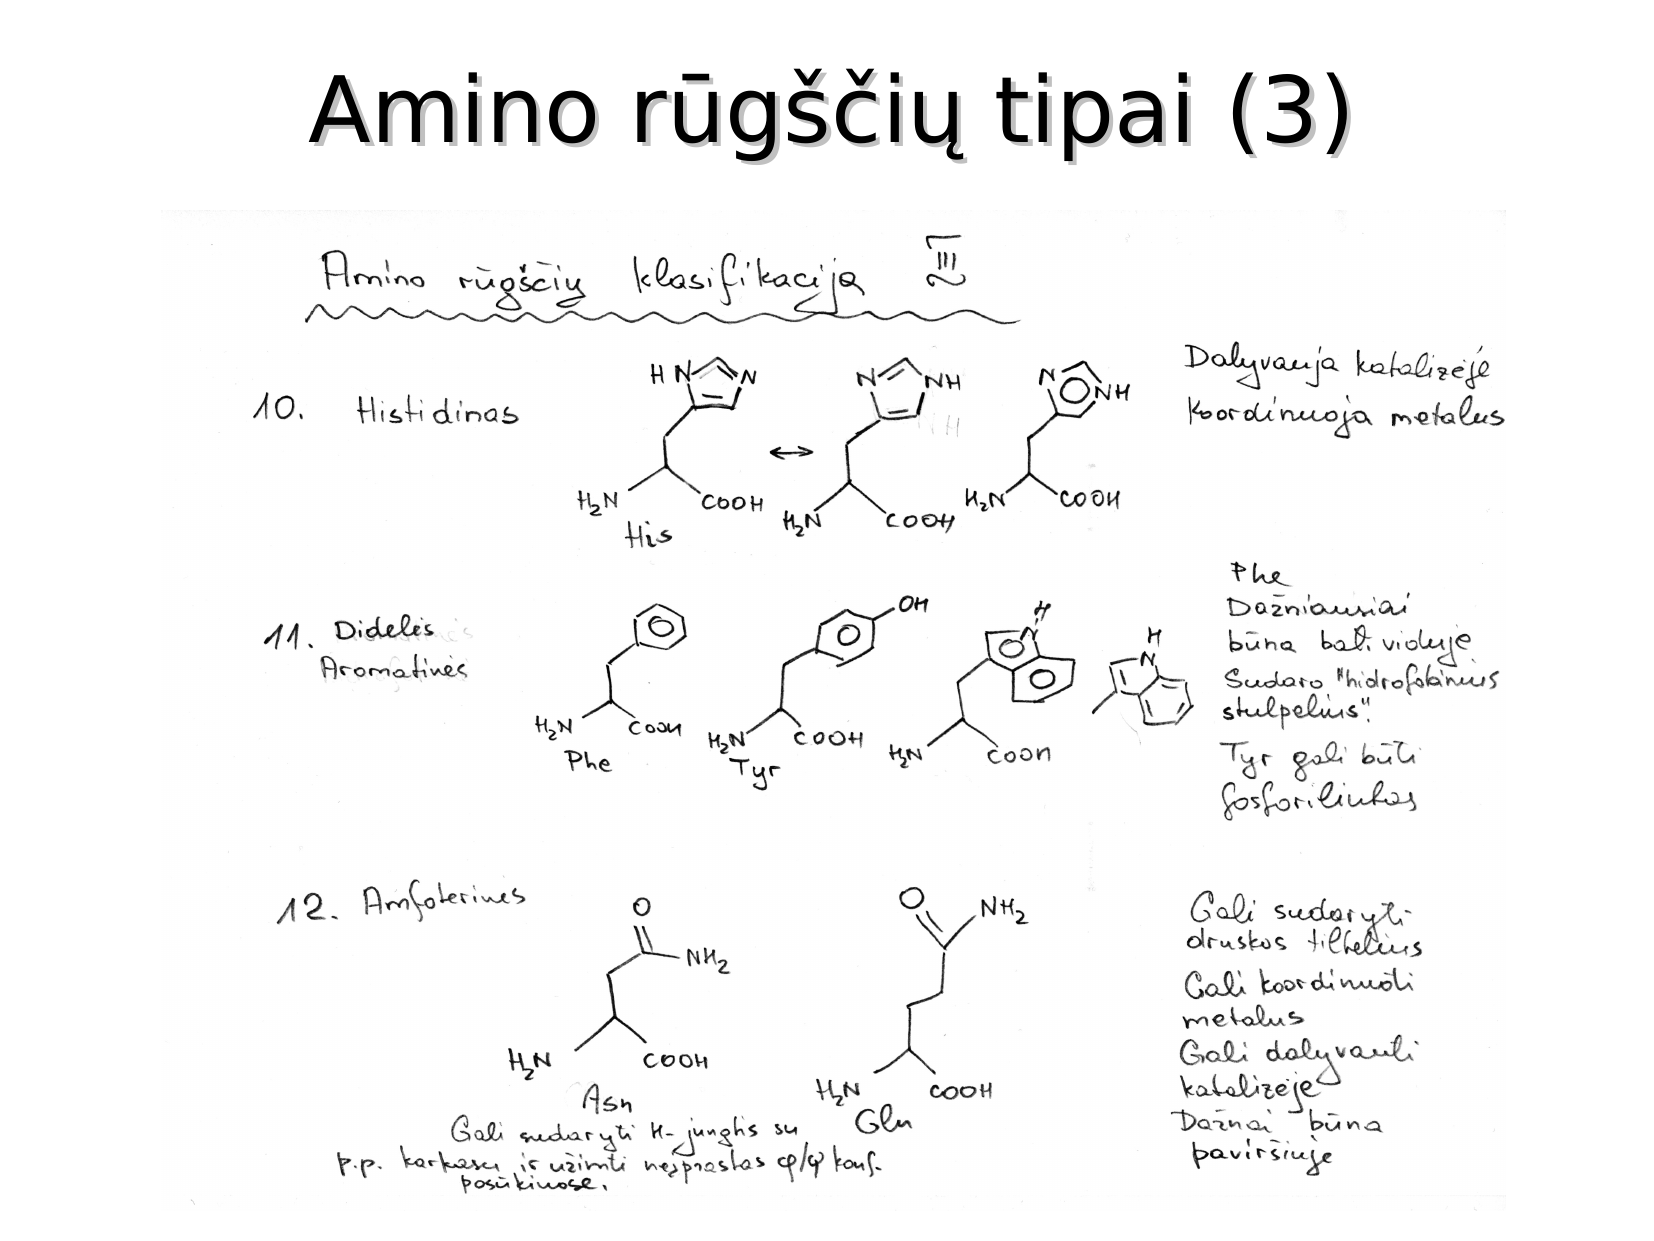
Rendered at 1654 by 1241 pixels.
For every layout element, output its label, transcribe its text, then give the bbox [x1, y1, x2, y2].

picture [161, 210, 1506, 1211]
title Amino rūgščių tipai (3) [88, 14, 1577, 207]
